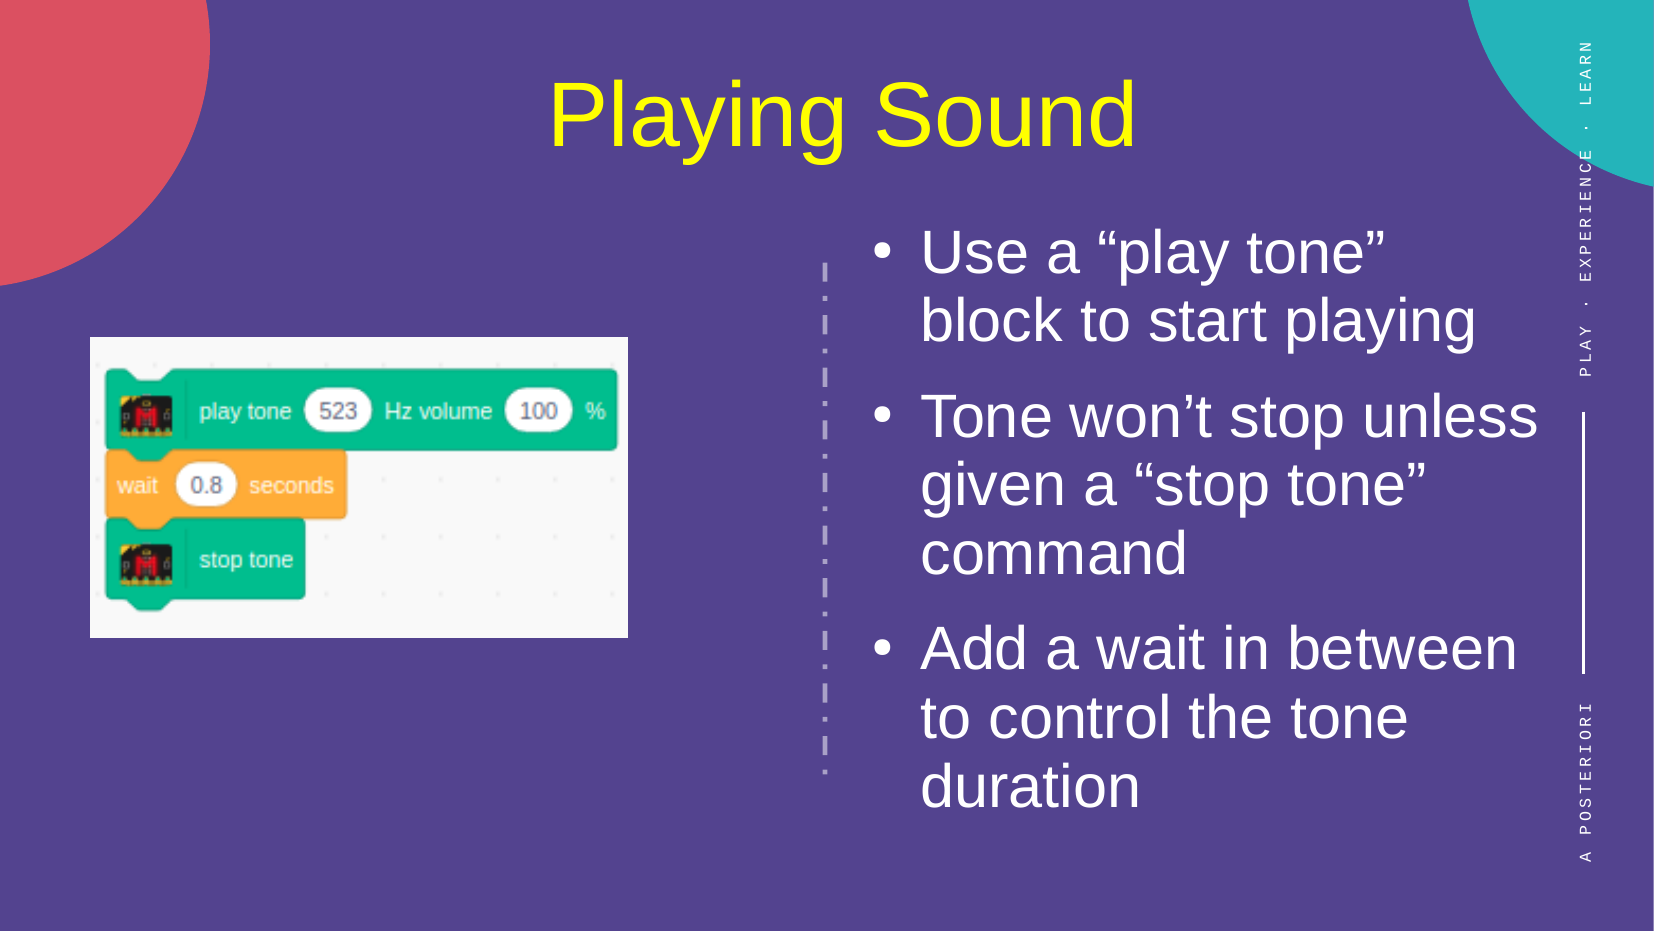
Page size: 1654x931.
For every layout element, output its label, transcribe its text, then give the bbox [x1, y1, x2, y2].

list Use a “play tone” block to start playing Tone won’t stop unless given a “stop tone” command Add a wait in between to control the tone duration [855, 217, 1544, 826]
title Playing Sound [187, 37, 1501, 193]
picture [90, 337, 628, 638]
